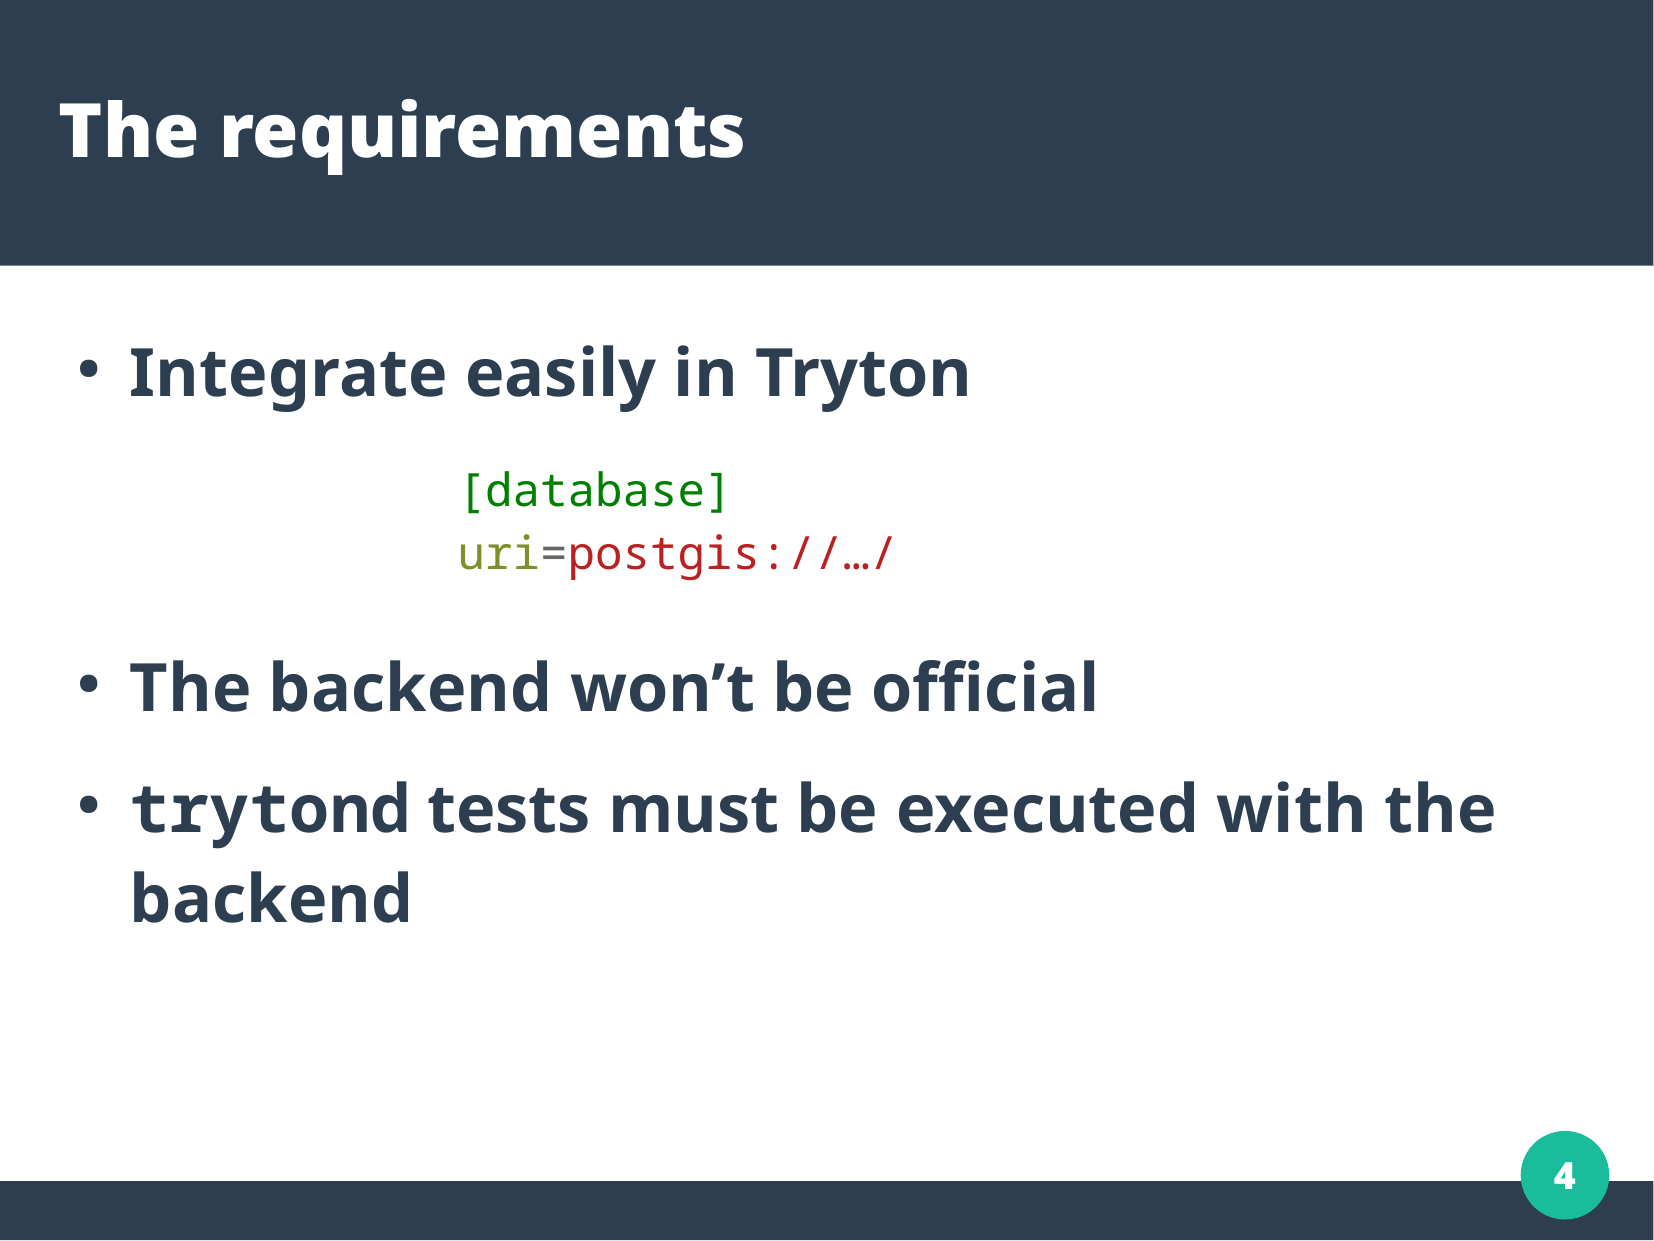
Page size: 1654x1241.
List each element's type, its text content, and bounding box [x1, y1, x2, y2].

title The requirements [59, 49, 1595, 207]
list Integrate easily in Tryton The backend won’t be official trytond tests must be executed with the backend [59, 324, 1595, 1152]
text_box [database] uri=postgis://…/ [431, 450, 1223, 575]
